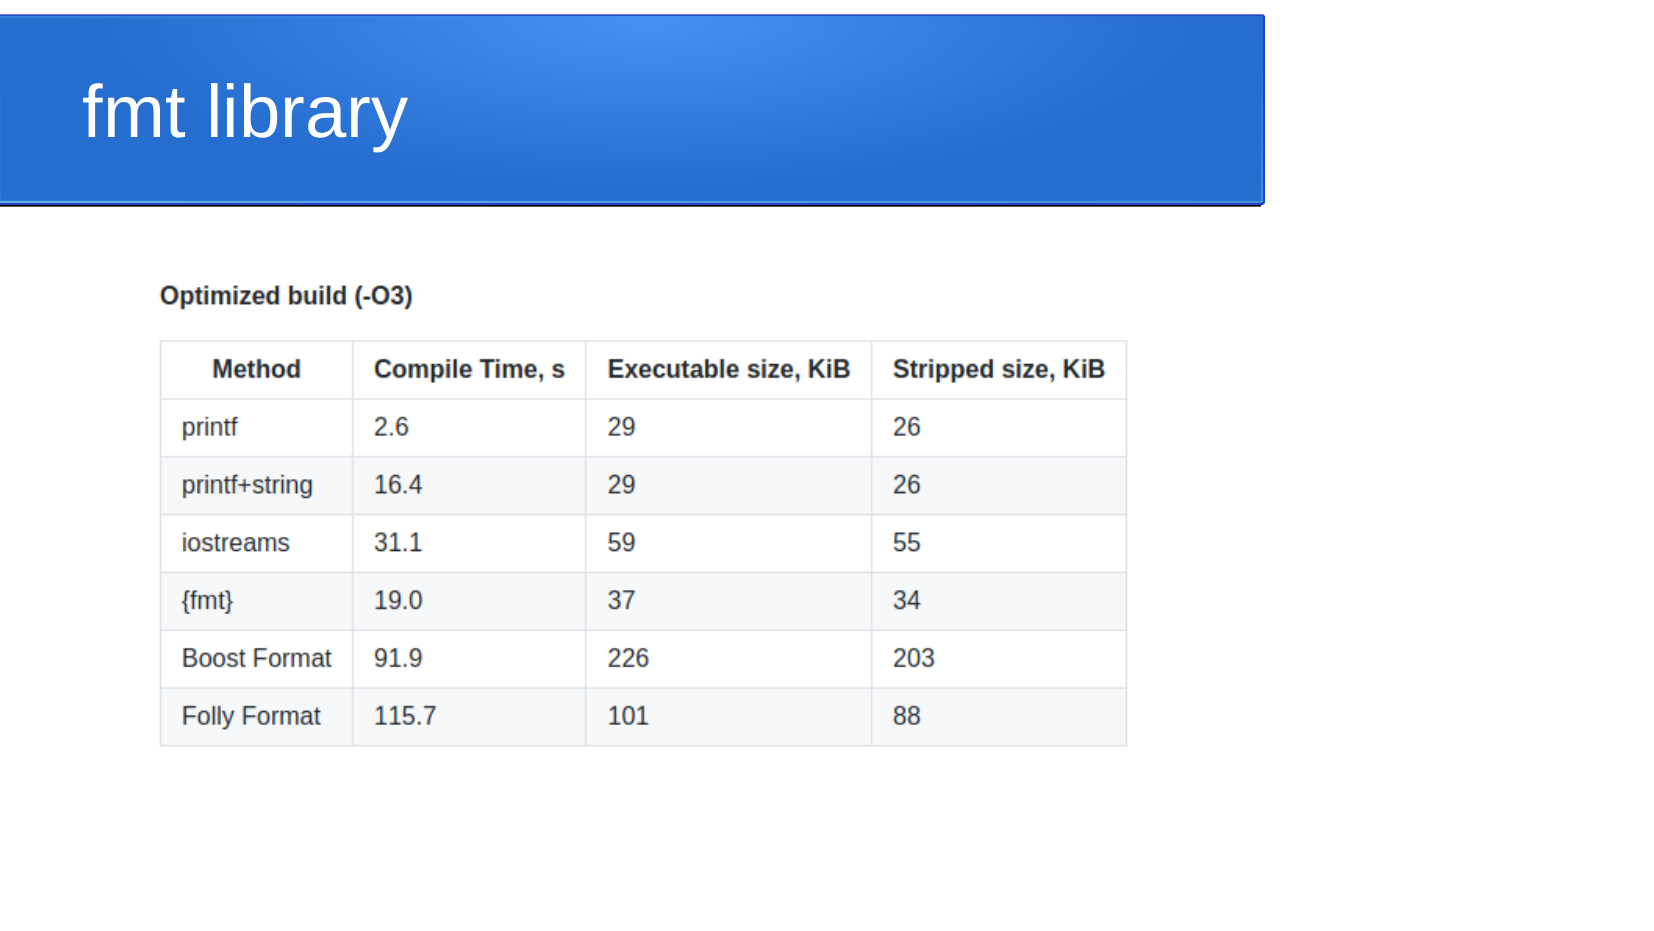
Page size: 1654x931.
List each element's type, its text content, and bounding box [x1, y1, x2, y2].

title fmt library [82, 35, 1235, 189]
picture [135, 275, 1187, 751]
